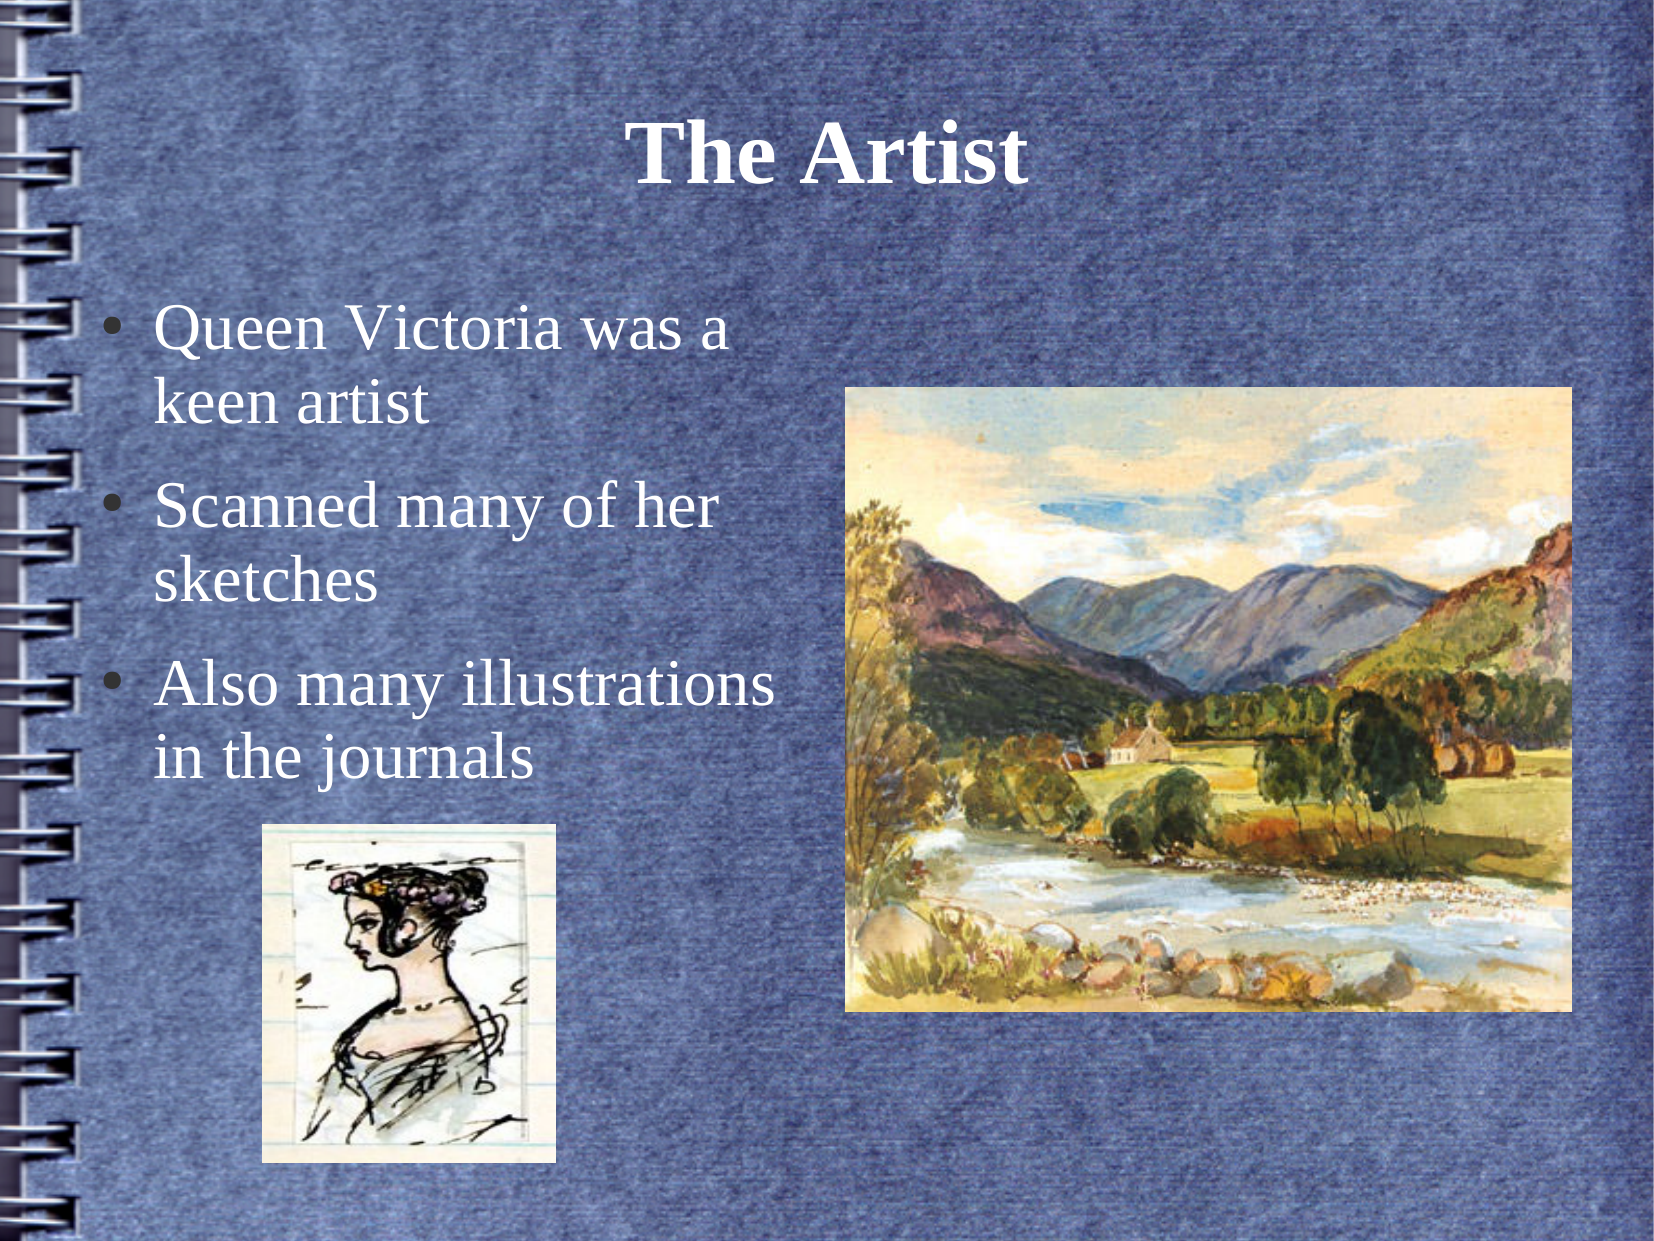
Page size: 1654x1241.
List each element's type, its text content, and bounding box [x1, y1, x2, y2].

list Queen Victoria was a keen artist Scanned many of her sketches Also many illustrations in the journals [82, 290, 809, 898]
title The Artist [82, 49, 1571, 257]
picture [0, 0, 1654, 1241]
